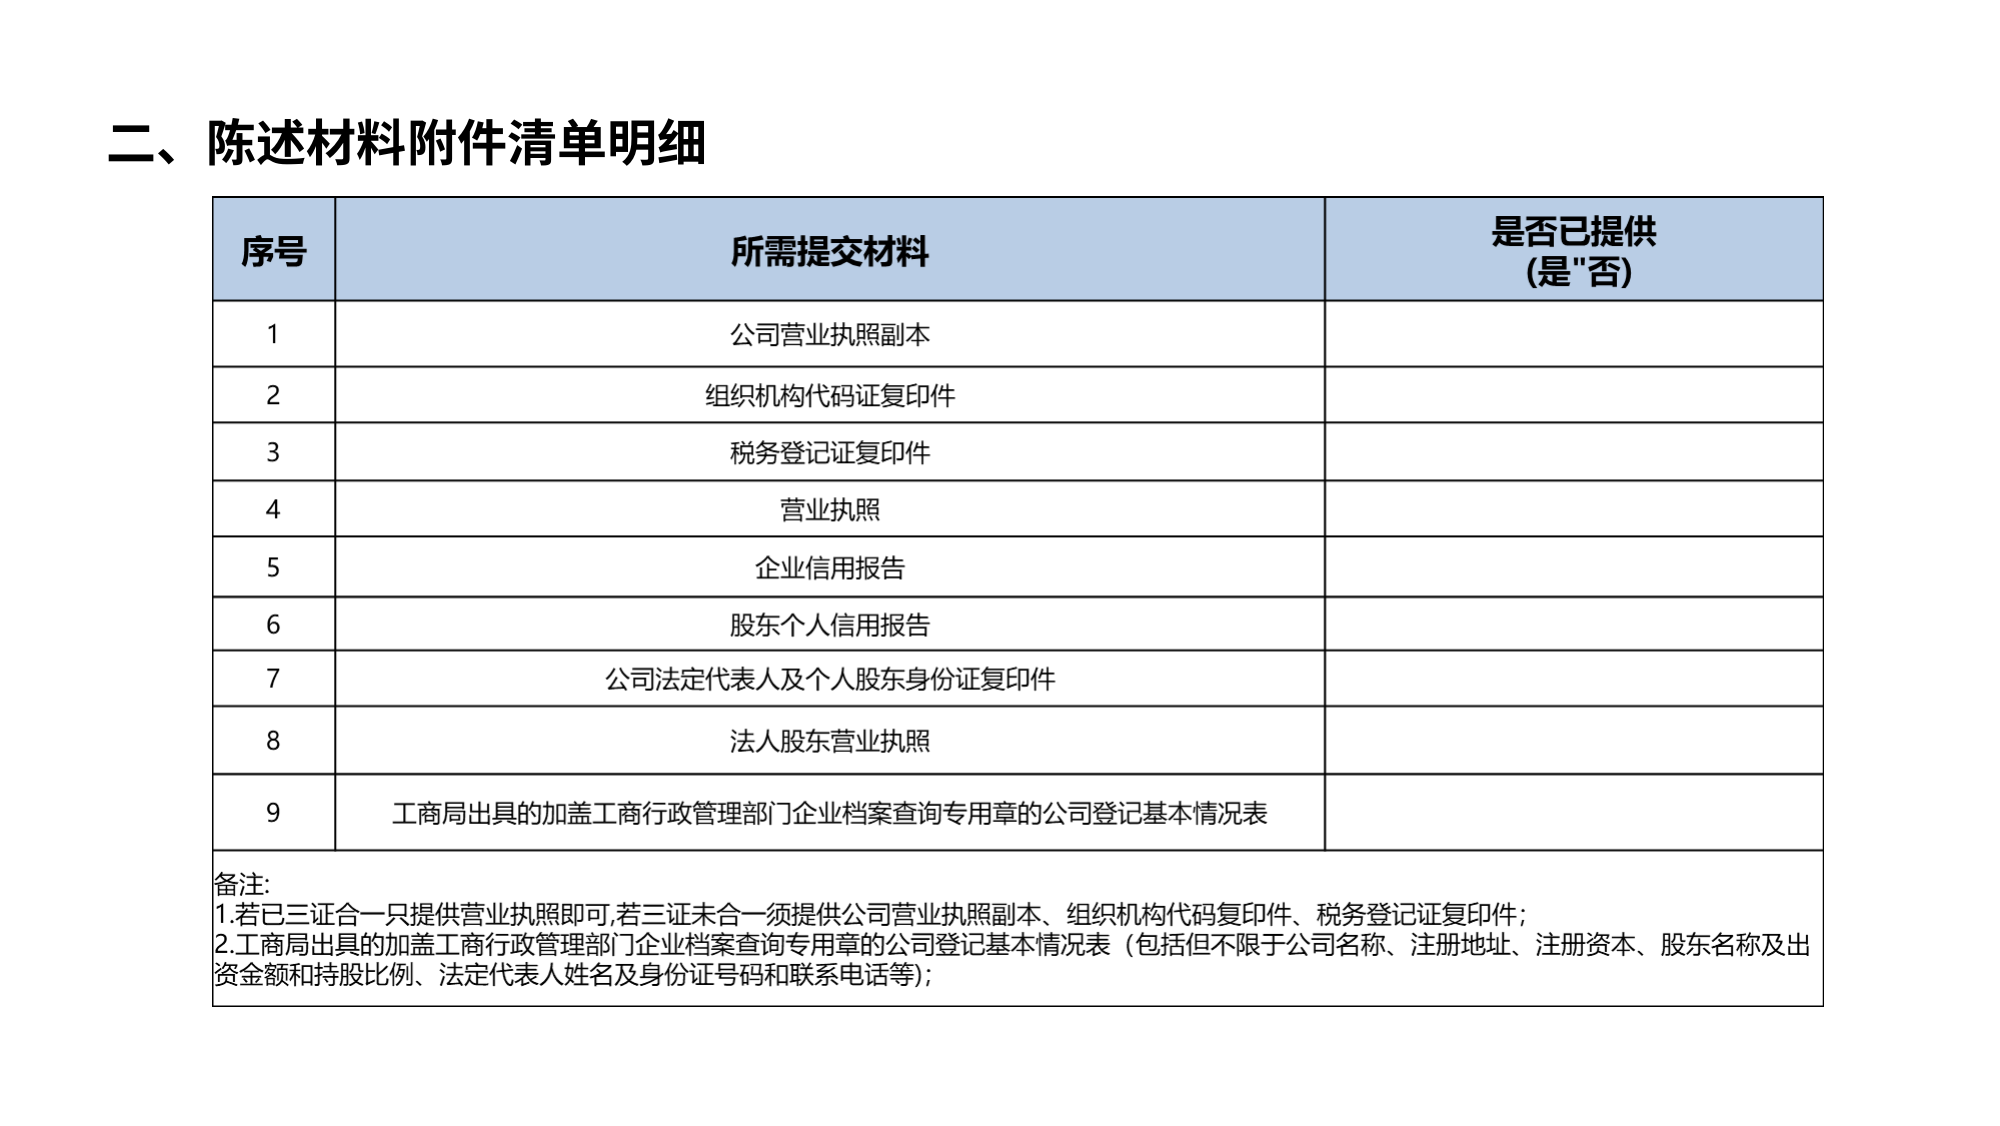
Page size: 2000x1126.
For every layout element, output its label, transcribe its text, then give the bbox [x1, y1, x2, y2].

picture [212, 197, 1824, 1008]
text_box 二、陈述材料附件清单明细 [92, 104, 733, 180]
